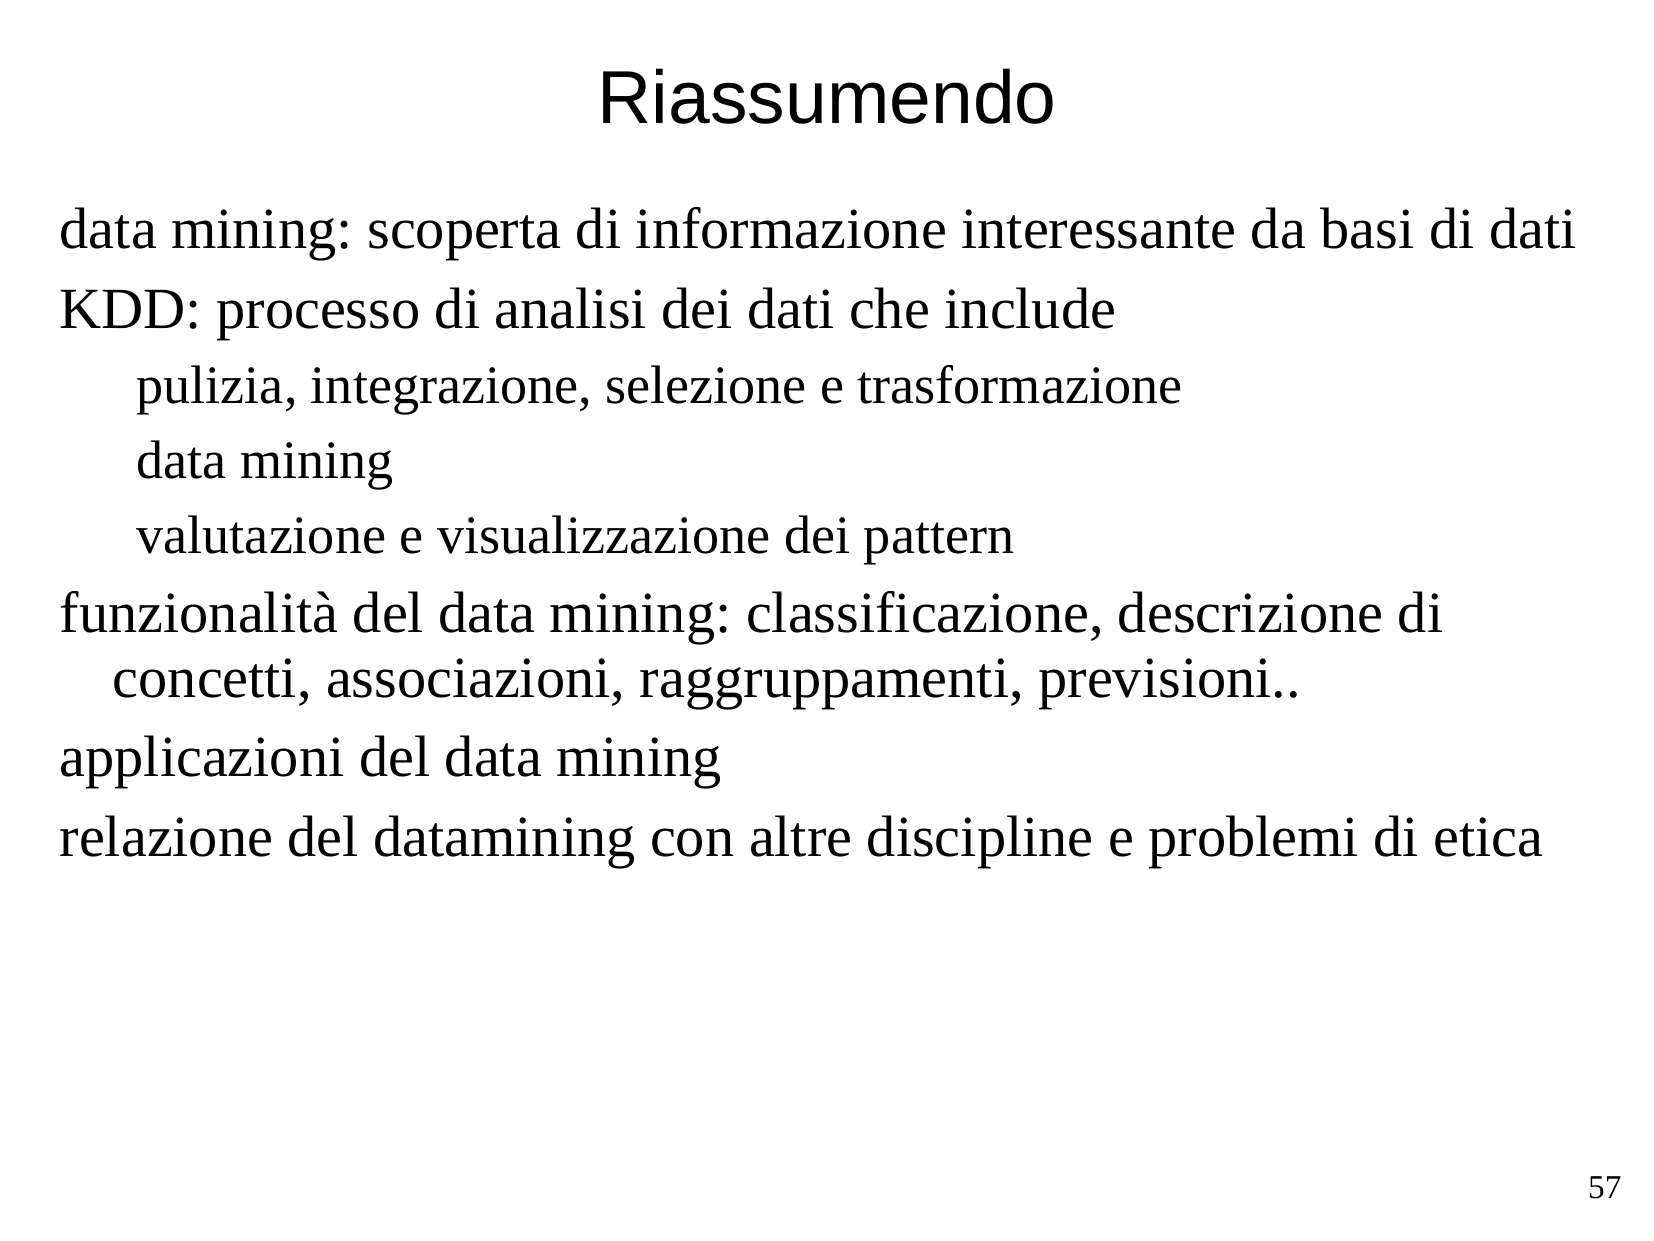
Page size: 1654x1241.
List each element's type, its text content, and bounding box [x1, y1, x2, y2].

title Riassumendo [37, 30, 1617, 166]
list data mining: scoperta di informazione interessante da basi di dati KDD: processo di analisi dei dati che include pulizia, integrazione, selezione e trasformazione data mining valutazione e visualizzazione dei pattern funzionalità del data mining: classificazione, descrizione di concetti, associazioni, raggruppamenti, previsioni.. applicazioni del data mining relazione del datamining con altre discipline e problemi di etica [42, 196, 1612, 1187]
